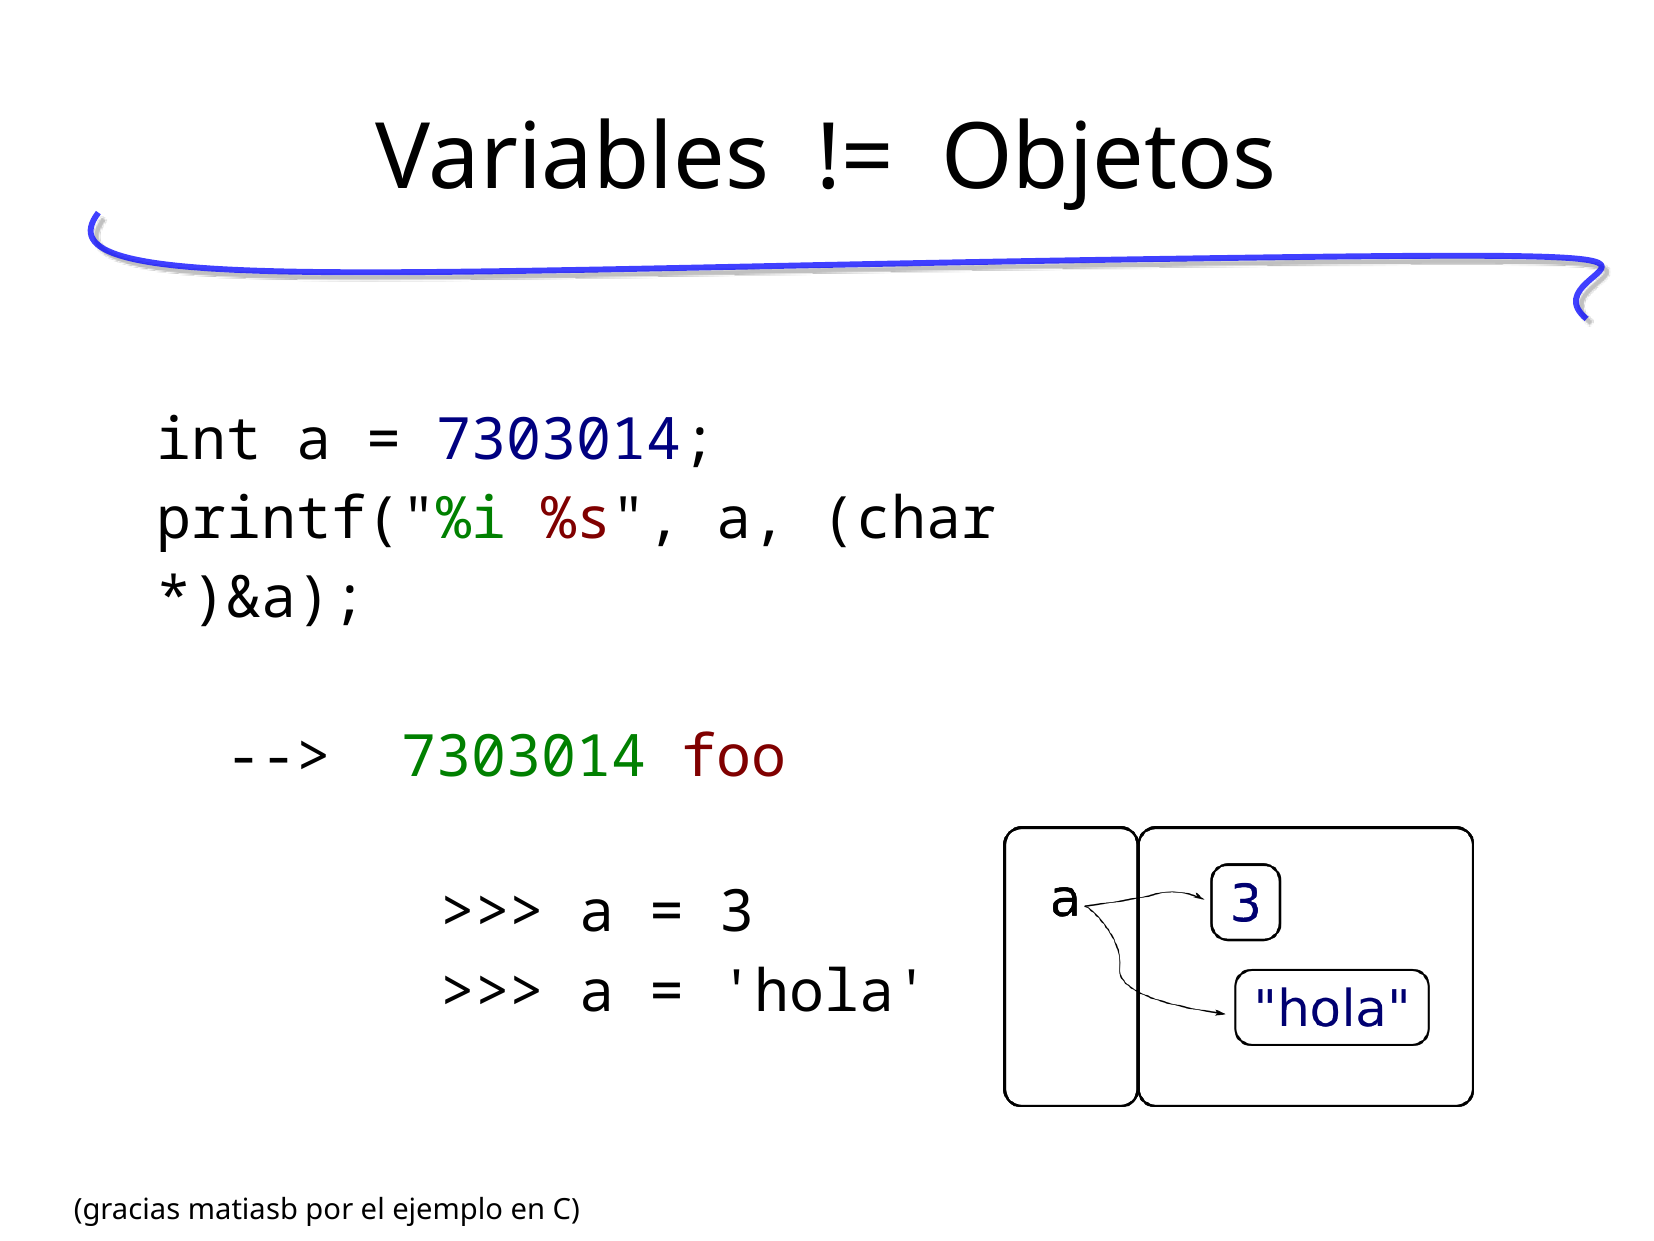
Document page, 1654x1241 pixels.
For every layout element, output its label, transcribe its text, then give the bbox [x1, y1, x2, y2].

title Variables != Objetos [82, 49, 1571, 257]
text_box (gracias matiasb por el ejemplo en C) [59, 1181, 714, 1229]
text_box >>> a = 3 >>> a = 'hola' [425, 862, 945, 1087]
text_box int a = 7303014; printf("%i %s", a, (char *)&a); --> 7303014 foo [141, 389, 1099, 662]
picture [1003, 826, 1474, 1107]
